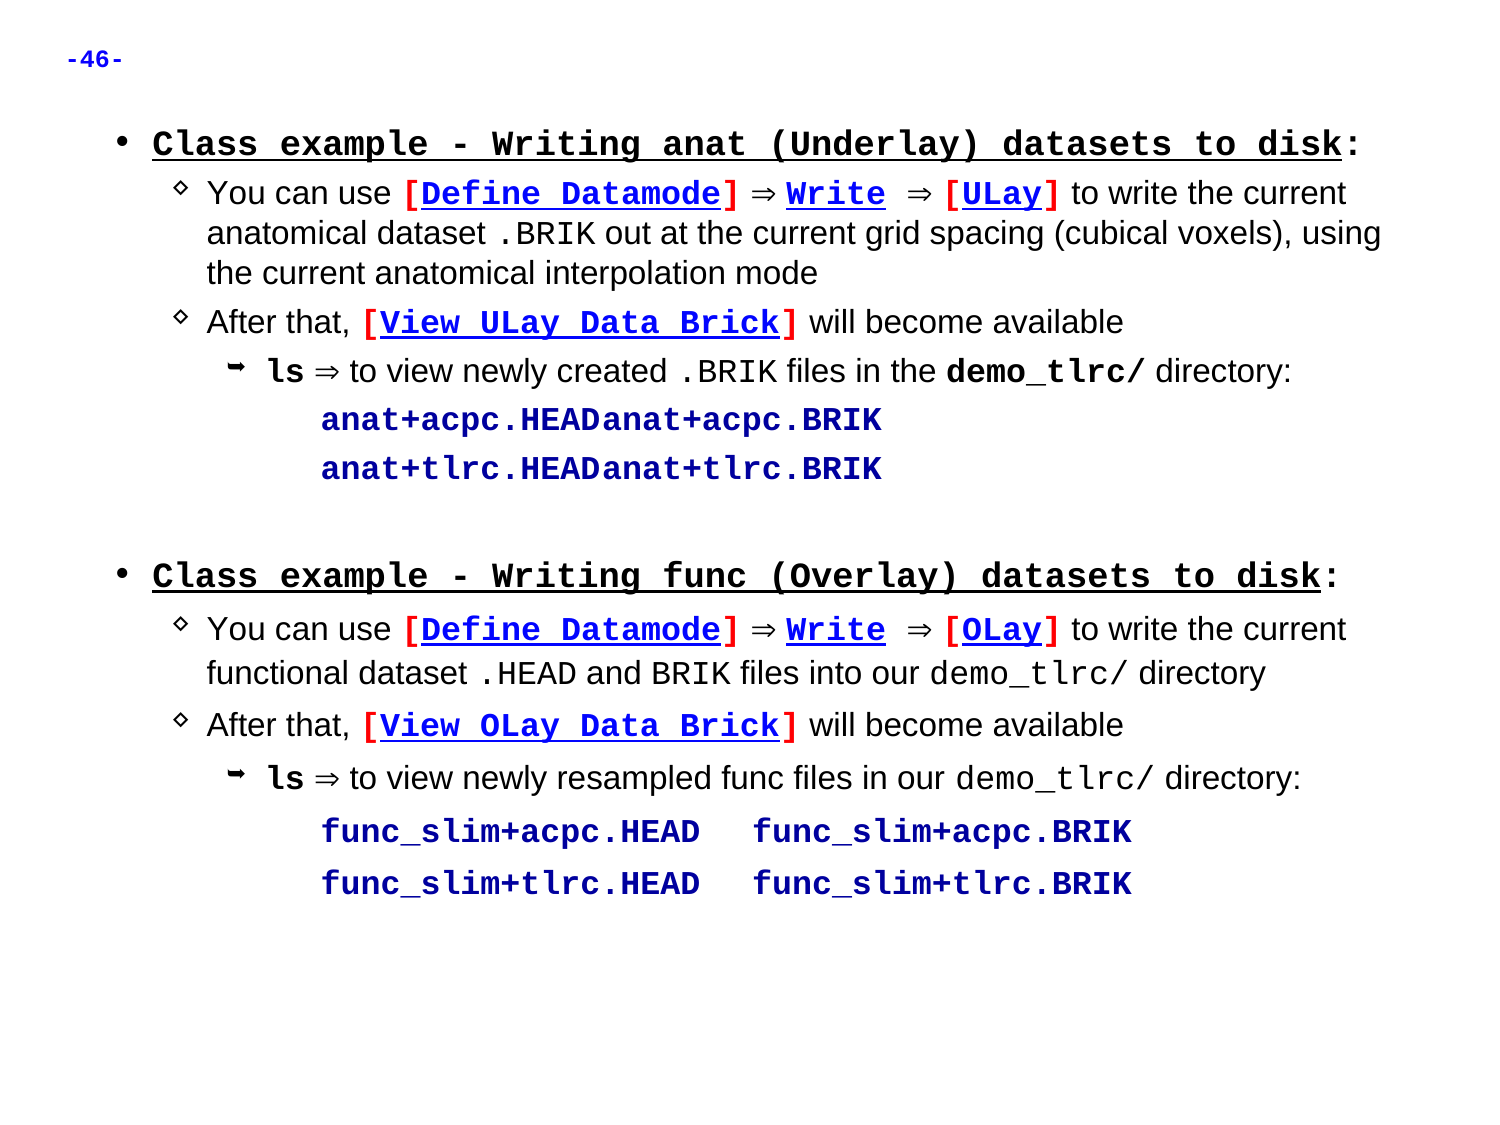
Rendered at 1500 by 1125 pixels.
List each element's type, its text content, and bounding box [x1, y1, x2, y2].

text_box Class example - Writing anat (Underlay) datasets to disk: You can use [Define Datamode]  Write  [ULay] to write the current anatomical dataset .BRIK out at the current grid spacing (cubical voxels), using the current anatomical interpolation mode After that, [View ULay Data Brick] will become available ls  to view newly created .BRIK files in the demo_tlrc/ directory: anat+acpc.HEAD anat+acpc.BRIK anat+tlrc.HEAD anat+tlrc.BRIK Class example - Writing func (Overlay) datasets to disk: You can use [Define Datamode]  Write  [OLay] to write the current functional dataset .HEAD and BRIK files into our demo_tlrc/ directory After that, [View OLay Data Brick] will become available ls  to view newly resampled func files in our demo_tlrc/ directory: func_slim+acpc.HEAD func_slim+acpc.BRIK func_slim+tlrc.HEAD func_slim+tlrc.BRIK [99, 112, 1451, 1051]
